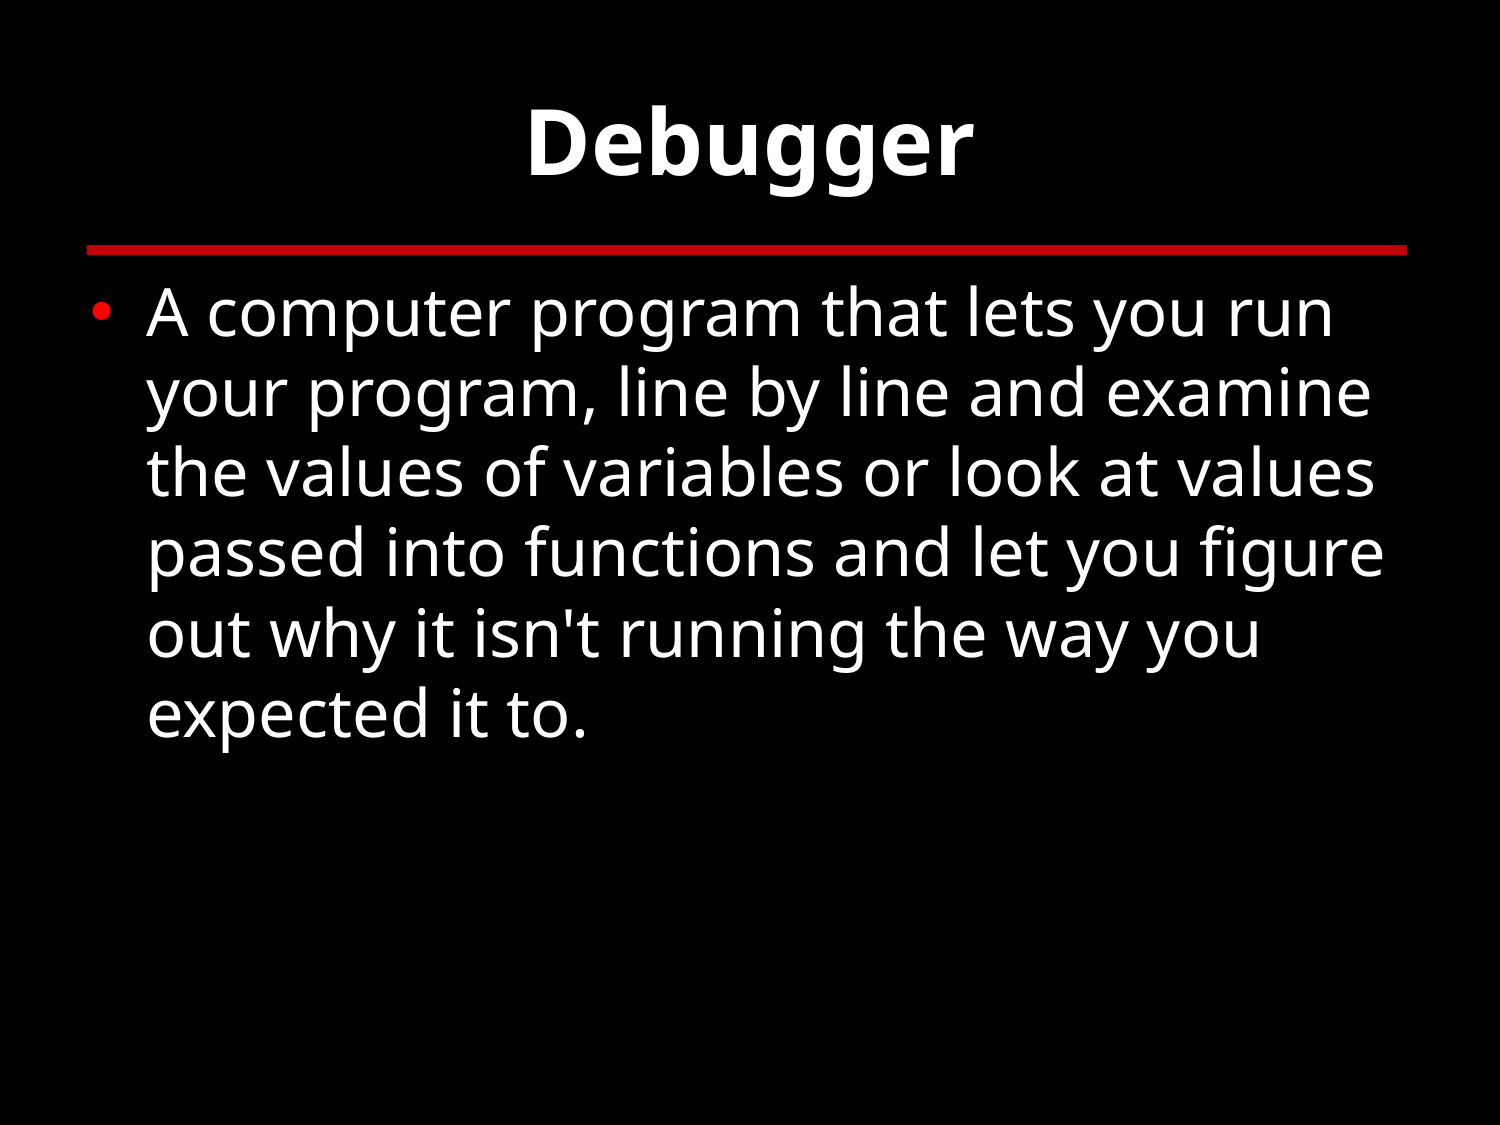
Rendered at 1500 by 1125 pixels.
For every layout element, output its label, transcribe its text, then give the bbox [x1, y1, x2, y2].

list A computer program that lets you run your program, line by line and examine the values of variables or look at values passed into functions and let you figure out why it isn't running the way you expected it to. [75, 262, 1425, 1005]
title Debugger [75, 45, 1425, 233]
